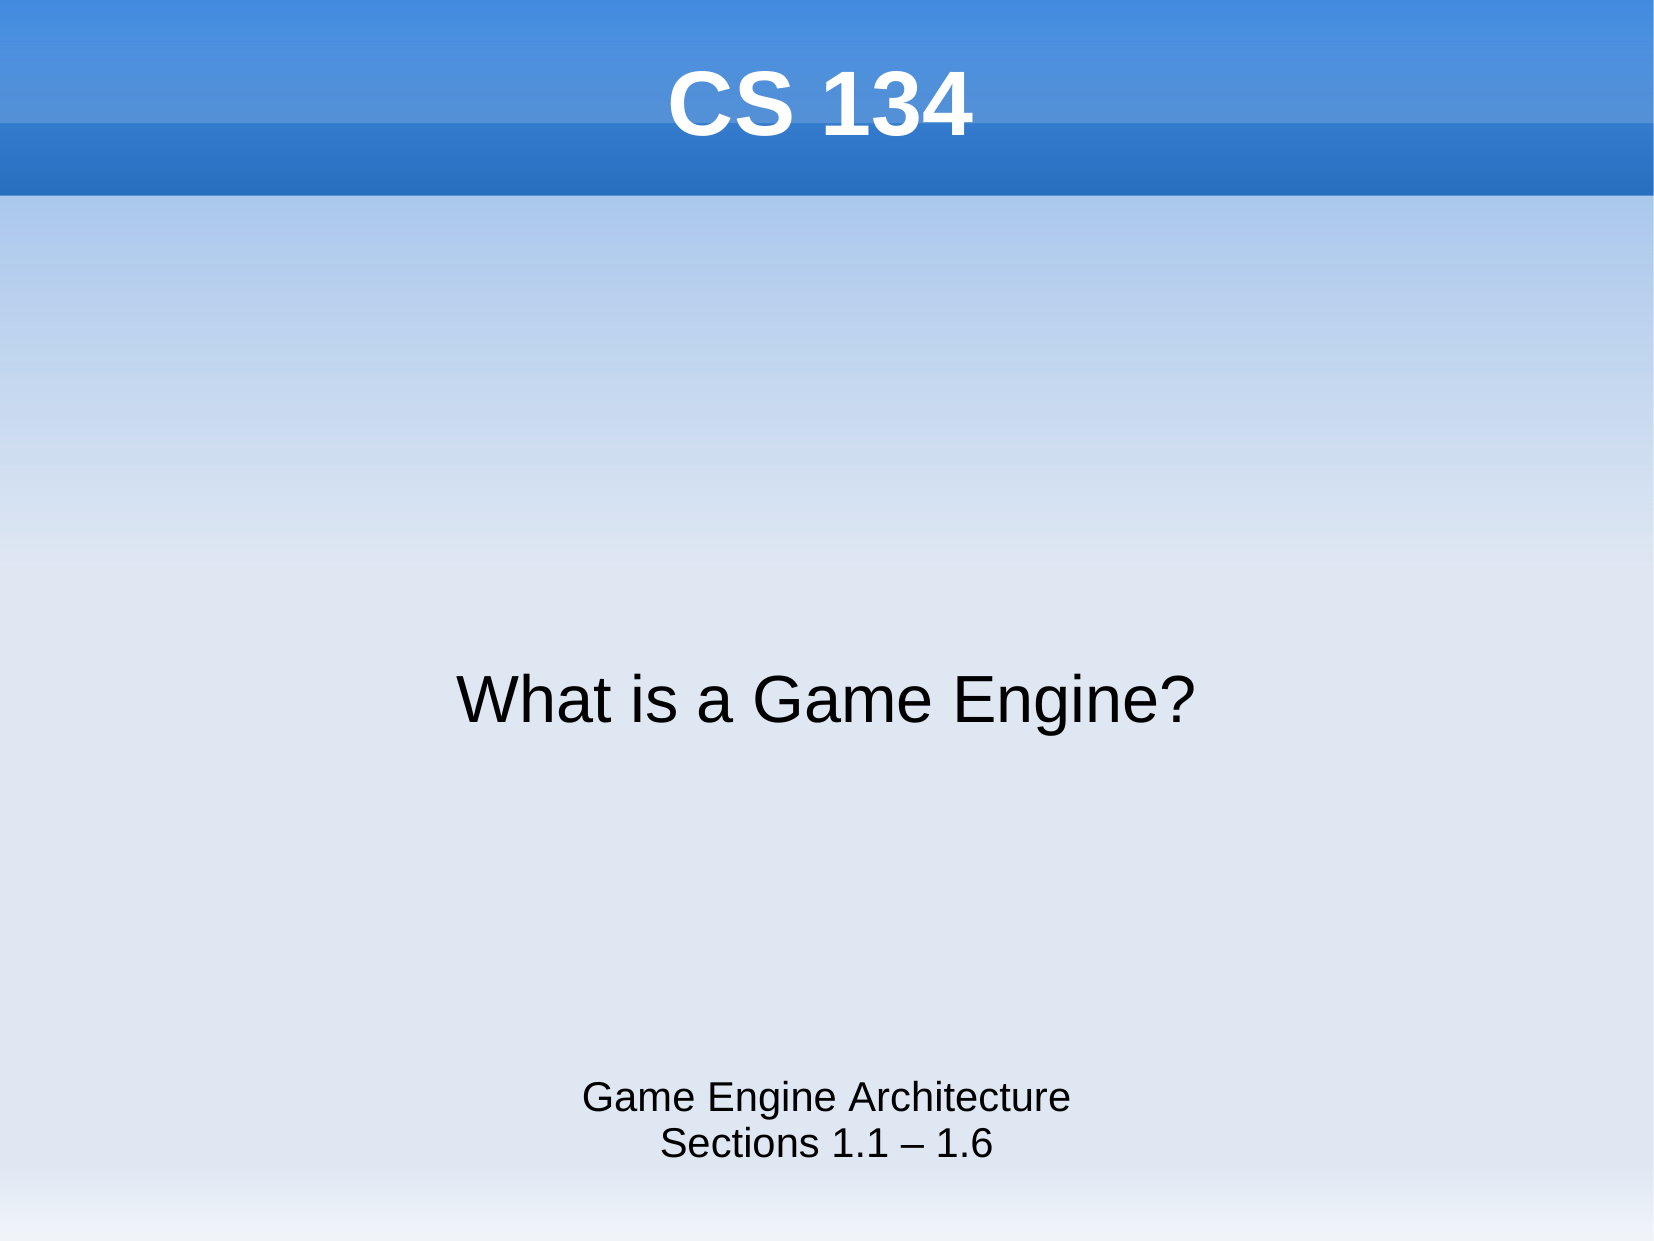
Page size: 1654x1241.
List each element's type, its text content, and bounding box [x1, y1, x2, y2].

subtitle What is a Game Engine? [82, 290, 1571, 1109]
picture [0, 0, 1654, 1241]
title CS 134 [76, 0, 1565, 208]
text_box Game Engine Architecture Sections 1.1 – 1.6 [567, 1065, 1087, 1175]
